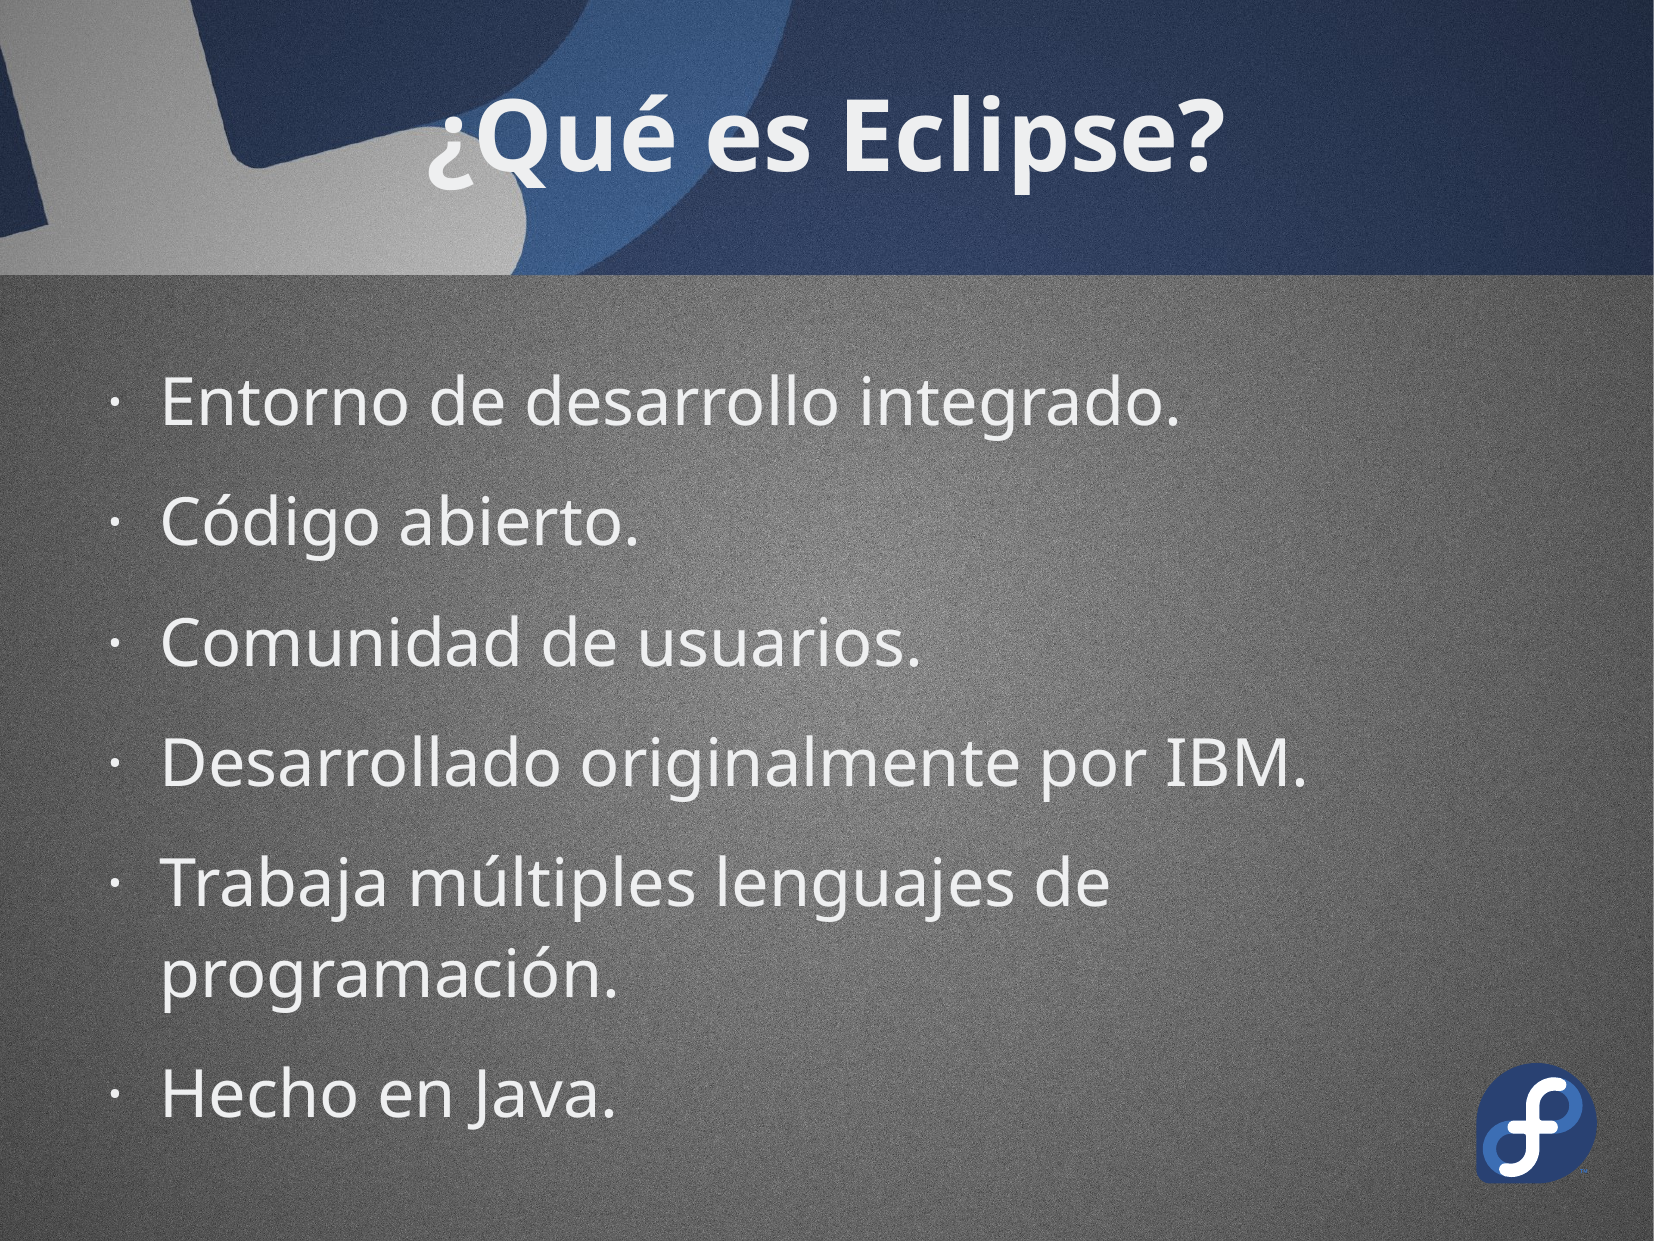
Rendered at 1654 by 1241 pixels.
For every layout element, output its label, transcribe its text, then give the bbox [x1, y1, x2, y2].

picture [0, 0, 1654, 1241]
title ¿Qué es Eclipse? [88, 29, 1565, 237]
list Entorno de desarrollo integrado. Código abierto. Comunidad de usuarios. Desarrollado originalmente por IBM. Trabaja múltiples lenguajes de programación. Hecho en Java. [88, 354, 1565, 1063]
